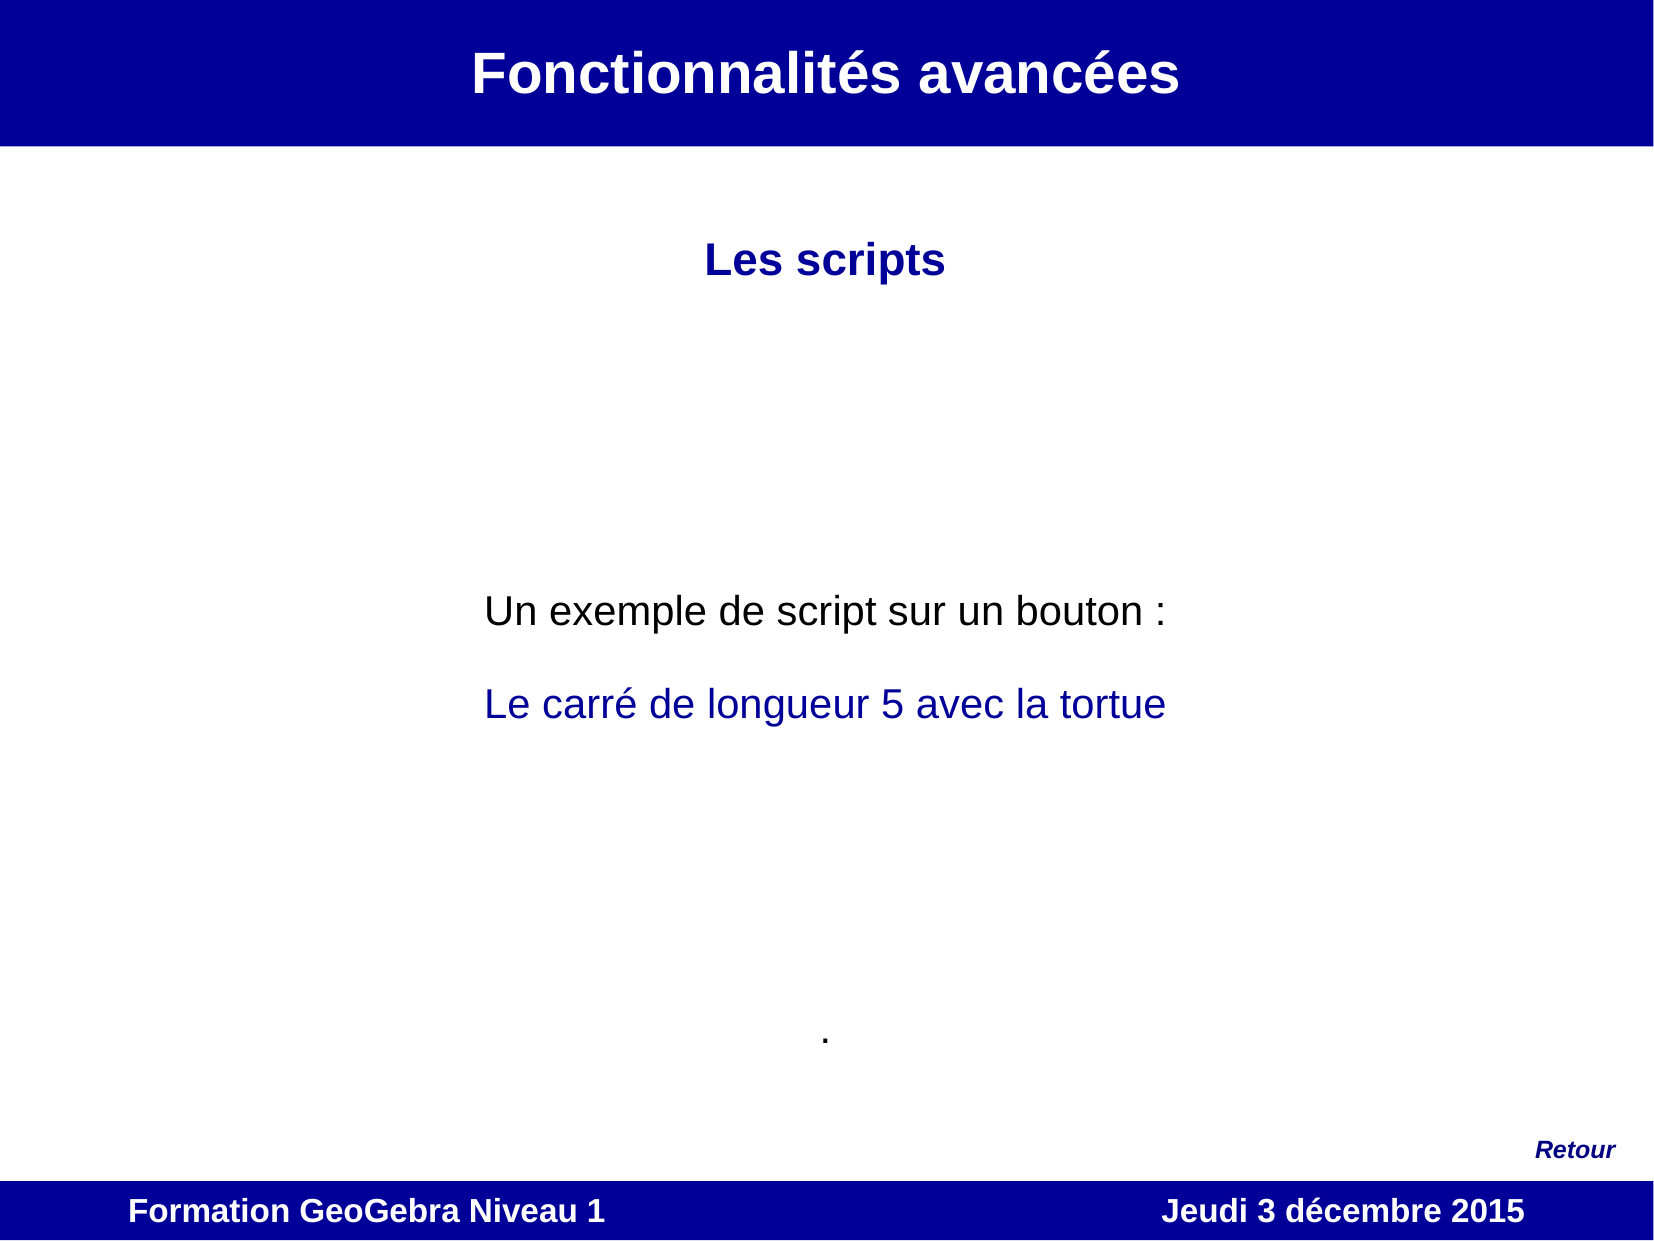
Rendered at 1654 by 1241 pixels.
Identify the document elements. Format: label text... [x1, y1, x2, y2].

text_box Formation GeoGebra Niveau 1 Jeudi 3 décembre 2015 [0, 1181, 1654, 1241]
title Fonctionnalités avancées [0, 0, 1654, 147]
subtitle Les scripts Un exemple de script sur un bouton : Le carré de longueur 5 avec la tortue . [28, 146, 1623, 1181]
text_box Retour [1520, 1128, 1637, 1172]
